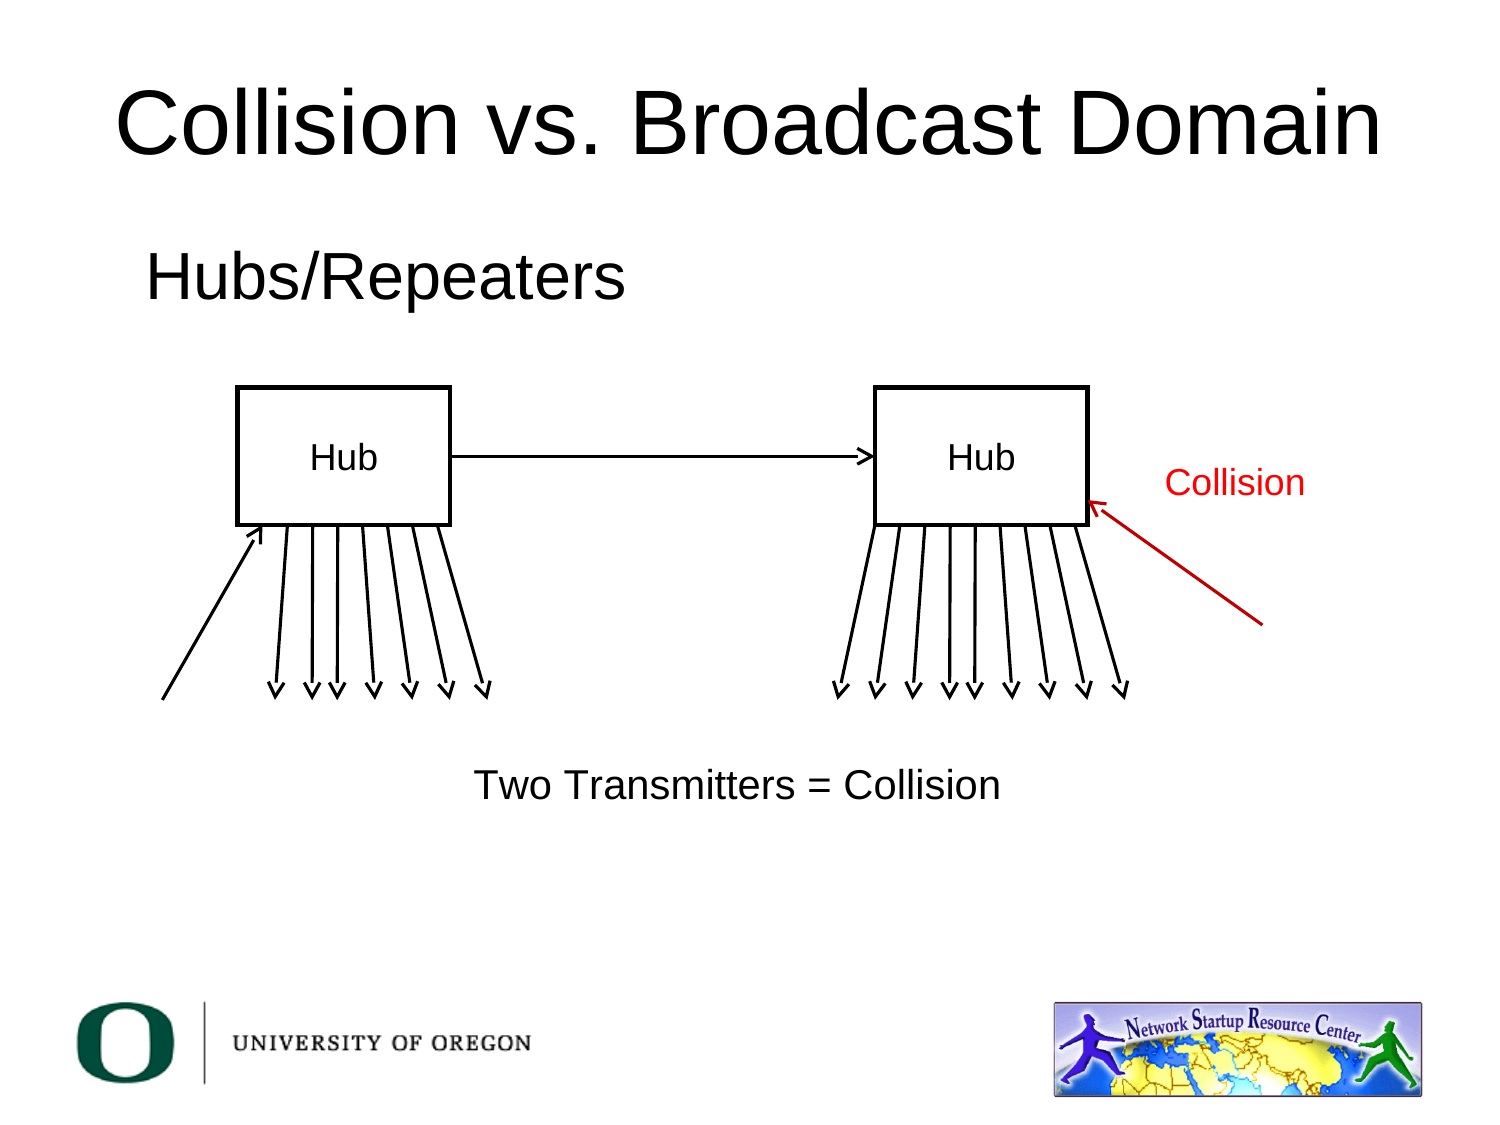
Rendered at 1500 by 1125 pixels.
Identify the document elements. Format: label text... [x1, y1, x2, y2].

text_box Hubs/Repeaters [112, 224, 1188, 321]
text_box Two Transmitters = Collision [149, 750, 1326, 816]
text_box Hub [912, 424, 1051, 486]
picture [62, 998, 546, 1088]
text_box Collision [1149, 449, 1363, 511]
picture [1050, 999, 1426, 1100]
title Collision vs. Broadcast Domain [75, 45, 1426, 201]
text_box Hub [275, 424, 413, 486]
